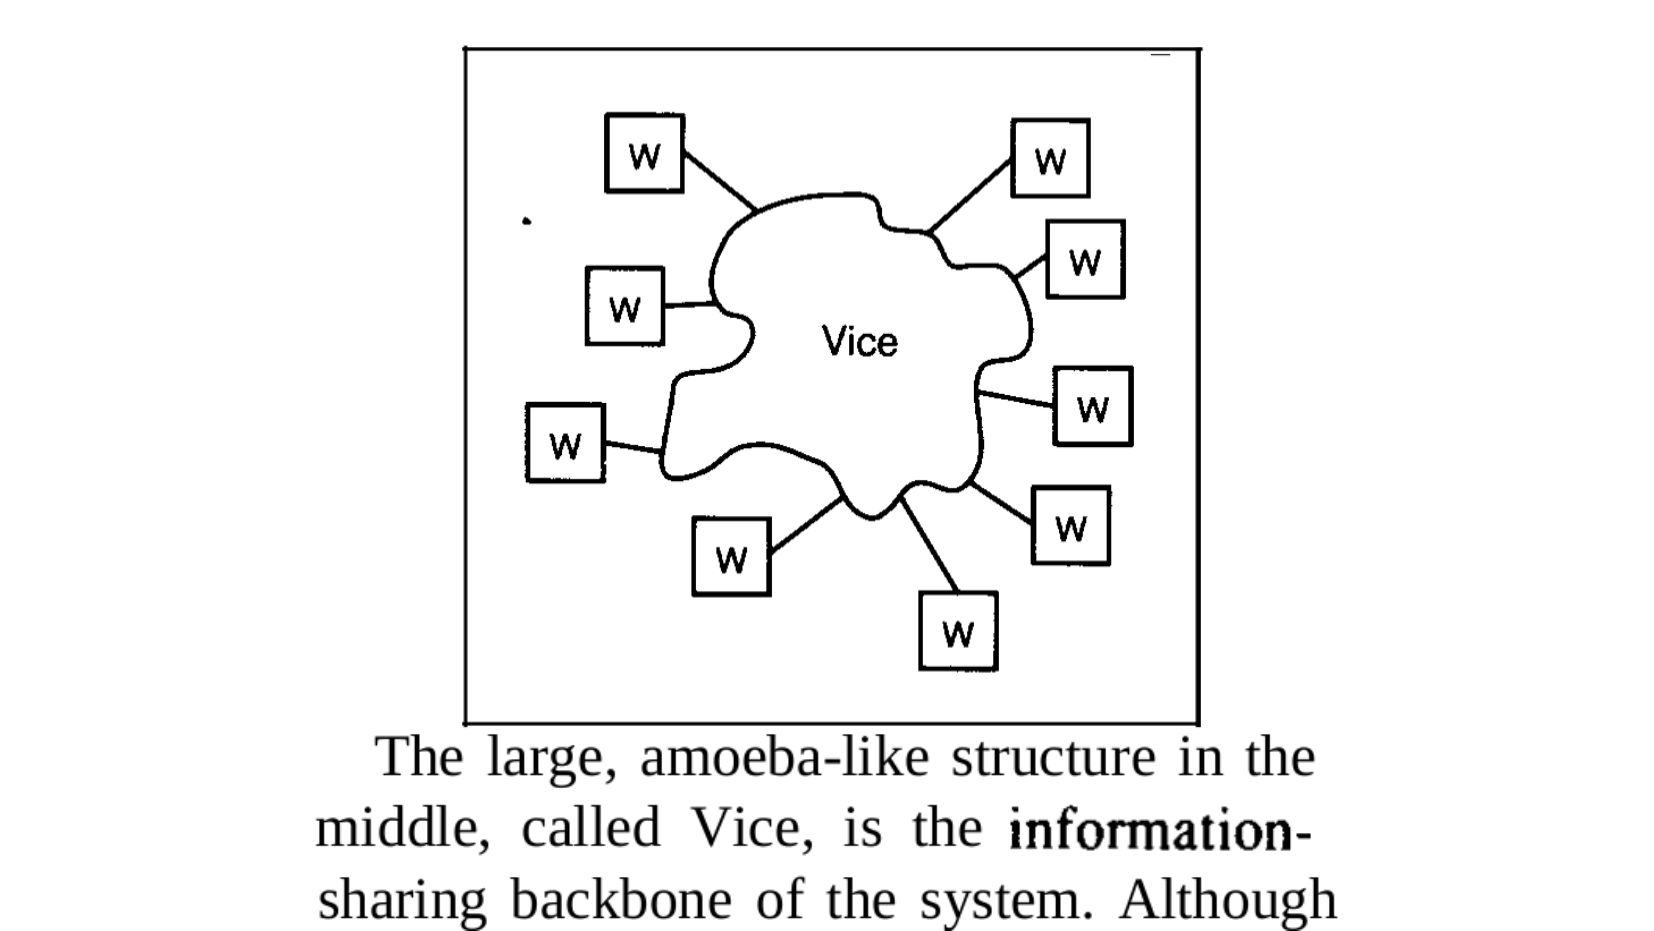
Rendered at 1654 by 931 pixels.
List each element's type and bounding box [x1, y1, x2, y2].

picture [315, 28, 1339, 931]
